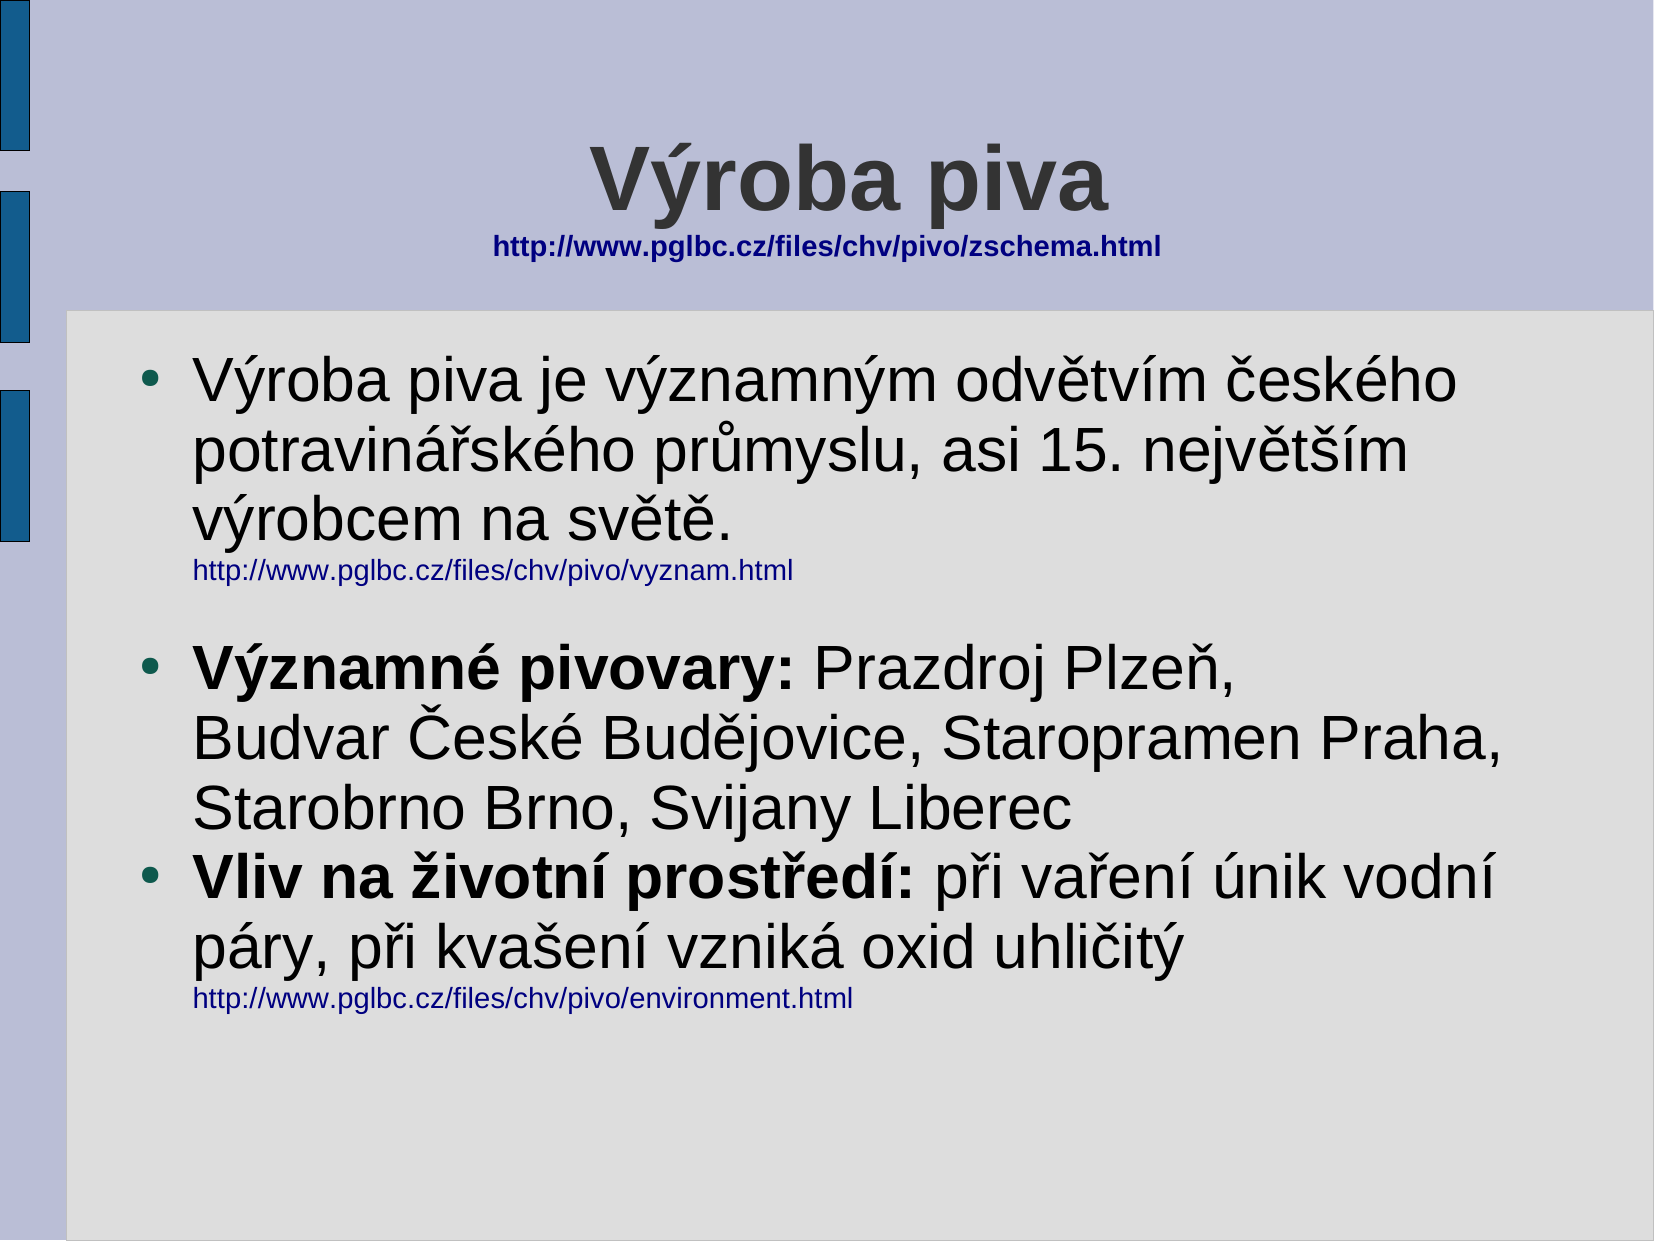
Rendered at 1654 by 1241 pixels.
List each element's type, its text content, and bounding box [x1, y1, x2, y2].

title Výroba piva http://www.pglbc.cz/files/chv/pivo/zschema.html [121, 98, 1534, 291]
list Výroba piva je významným odvětvím českého potravinářského průmyslu, asi 15. největším výrobcem na světě. http://www.pglbc.cz/files/chv/pivo/vyznam.html Významné pivovary: Prazdroj Plzeň, Budvar České Budějovice, Staropramen Praha, Starobrno Brno, Svijany Liberec Vliv na životní prostředí: při vaření únik vodní páry, při kvašení vzniká oxid uhličitý http://www.pglbc.cz/files/chv/pivo/environment.html [121, 344, 1534, 1112]
